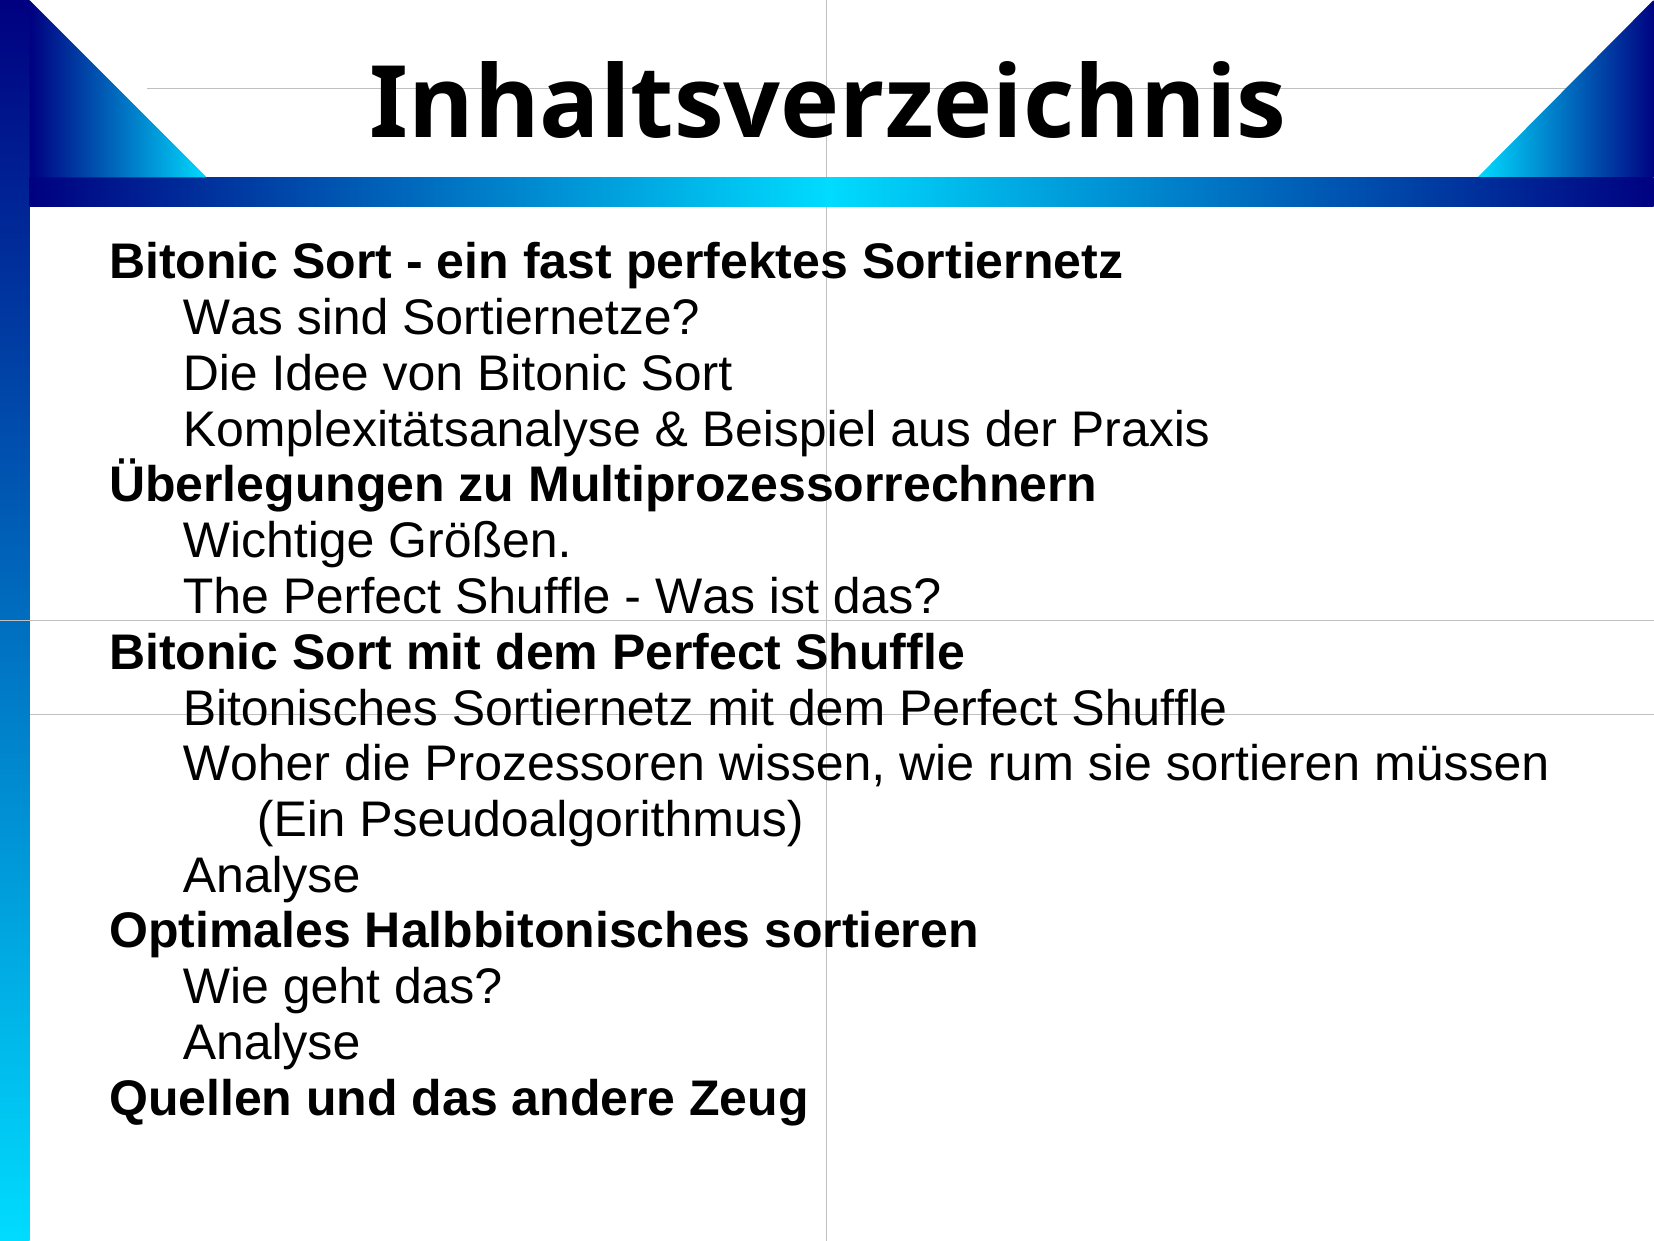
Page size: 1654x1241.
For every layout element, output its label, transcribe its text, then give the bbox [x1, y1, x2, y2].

text_box Bitonic Sort - ein fast perfektes Sortiernetz Was sind Sortiernetze? Die Idee von Bitonic Sort Komplexitätsanalyse & Beispiel aus der Praxis Überlegungen zu Multiprozessorrechnern Wichtige Größen. The Perfect Shuffle - Was ist das? Bitonic Sort mit dem Perfect Shuffle Bitonisches Sortiernetz mit dem Perfect Shuffle Woher die Prozessoren wissen, wie rum sie sortieren müssen (Ein Pseudoalgorithmus) Analyse Optimales Halbbitonisches sortieren Wie geht das? Analyse Quellen und das andere Zeug [94, 226, 1565, 1140]
text_box Inhaltsverzeichnis [442, 23, 1214, 153]
